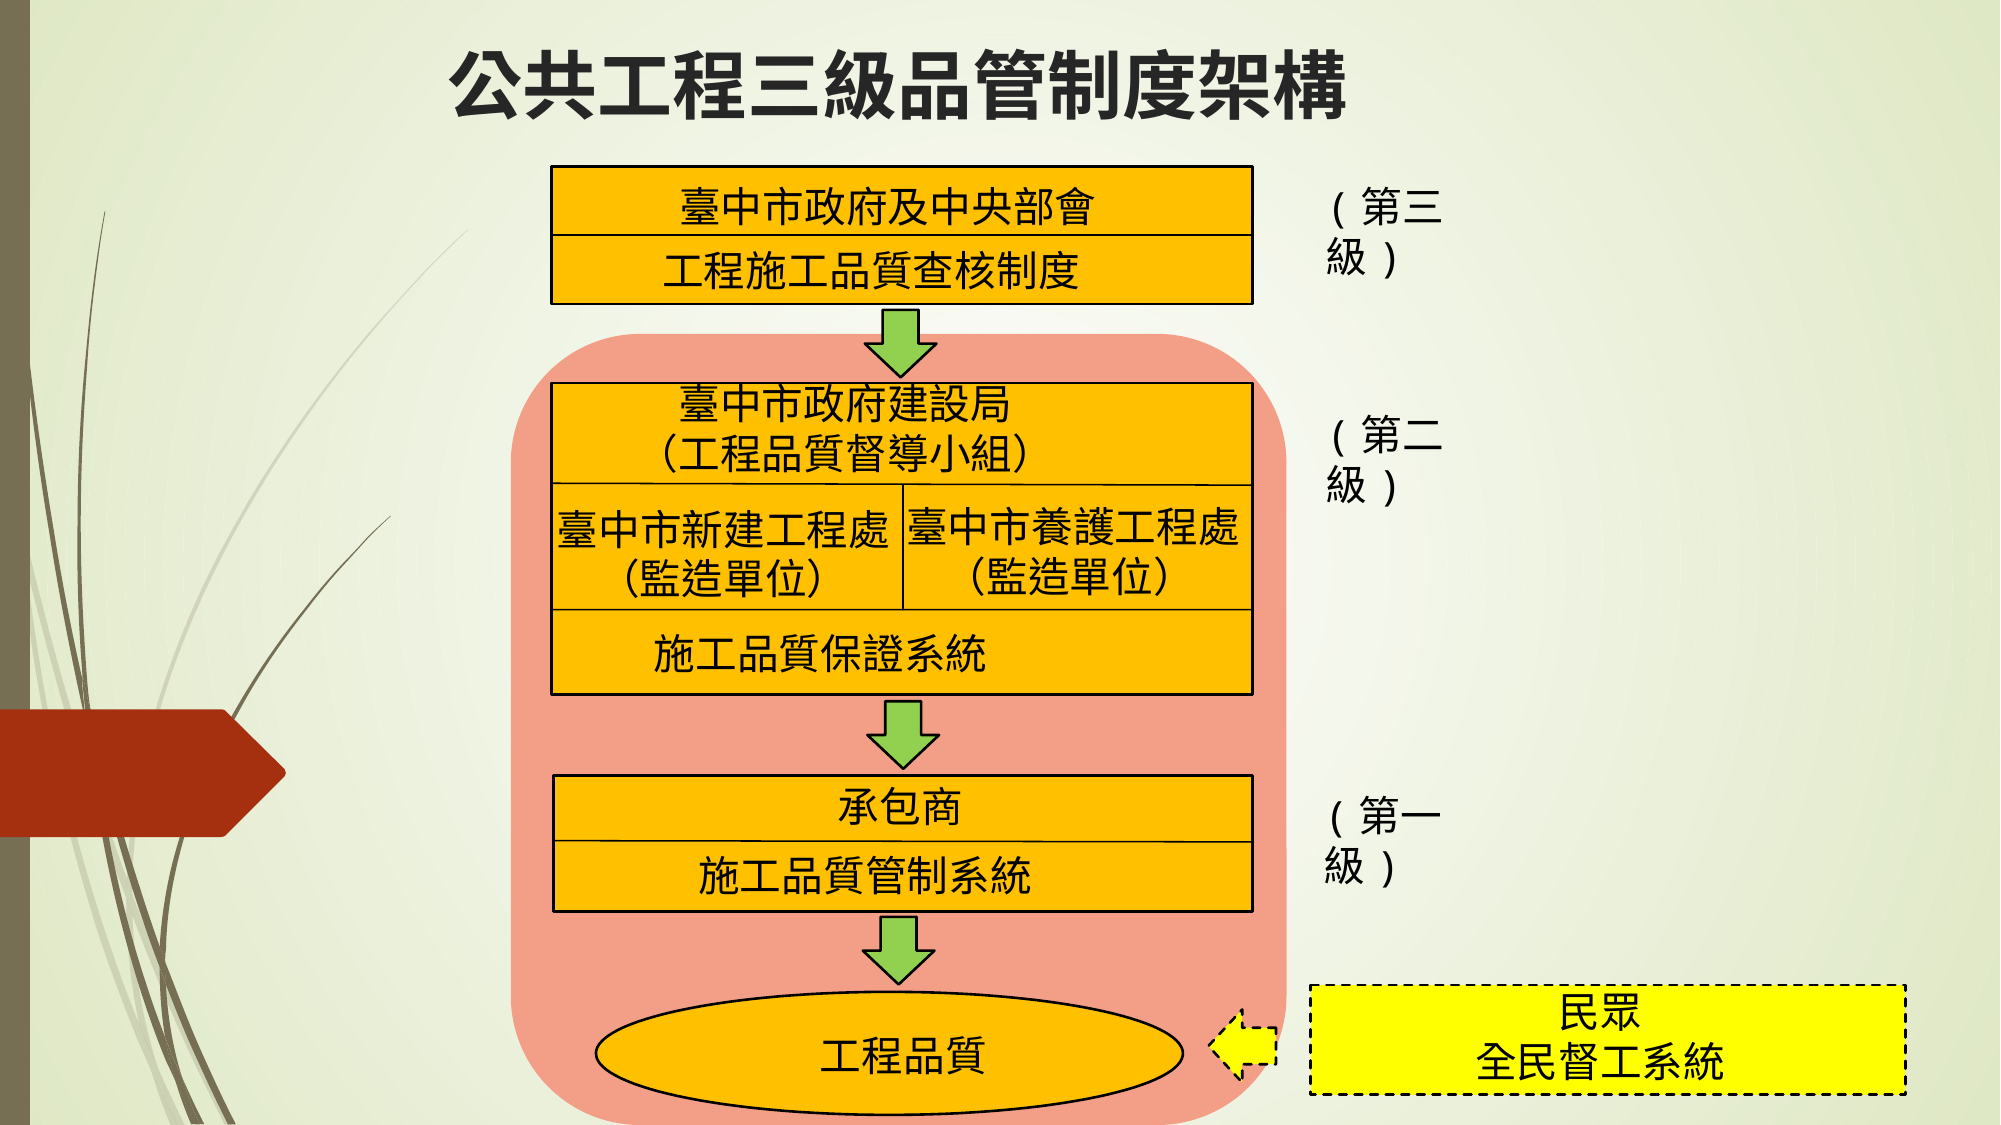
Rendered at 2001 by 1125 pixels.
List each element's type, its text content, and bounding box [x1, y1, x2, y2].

text_box 施工品質保證系統 [638, 619, 1121, 681]
text_box 工程品質 [725, 1022, 1082, 1073]
text_box 臺中市養護工程處 （監造單位） [904, 493, 1264, 587]
text_box 民眾 全民督工系統 [1460, 978, 1757, 1061]
text_box 承包商 [684, 772, 1123, 835]
text_box [551, 166, 1253, 234]
text_box 臺中市養護工程處 （監造單位） [891, 493, 902, 587]
text_box 施工品質管制系統 [683, 842, 1121, 905]
text_box (第二級) [1310, 400, 1527, 464]
text_box 臺中市政府及中央部會 [621, 173, 1164, 234]
text_box (第三級) [1310, 173, 1515, 241]
text_box 工程施工品質查核制度 [647, 236, 1130, 295]
text_box 臺中市政府建設局 （工程品質督導小組） [621, 370, 1130, 464]
text_box [1311, 985, 1905, 1095]
title 公共工程三級品管制度架構 [93, 11, 1703, 136]
text_box (第一級) [1308, 782, 1515, 845]
text_box [510, 309, 1287, 1125]
text_box [551, 236, 1253, 304]
text_box 臺中市新建工程處 （監造單位） [541, 495, 891, 587]
